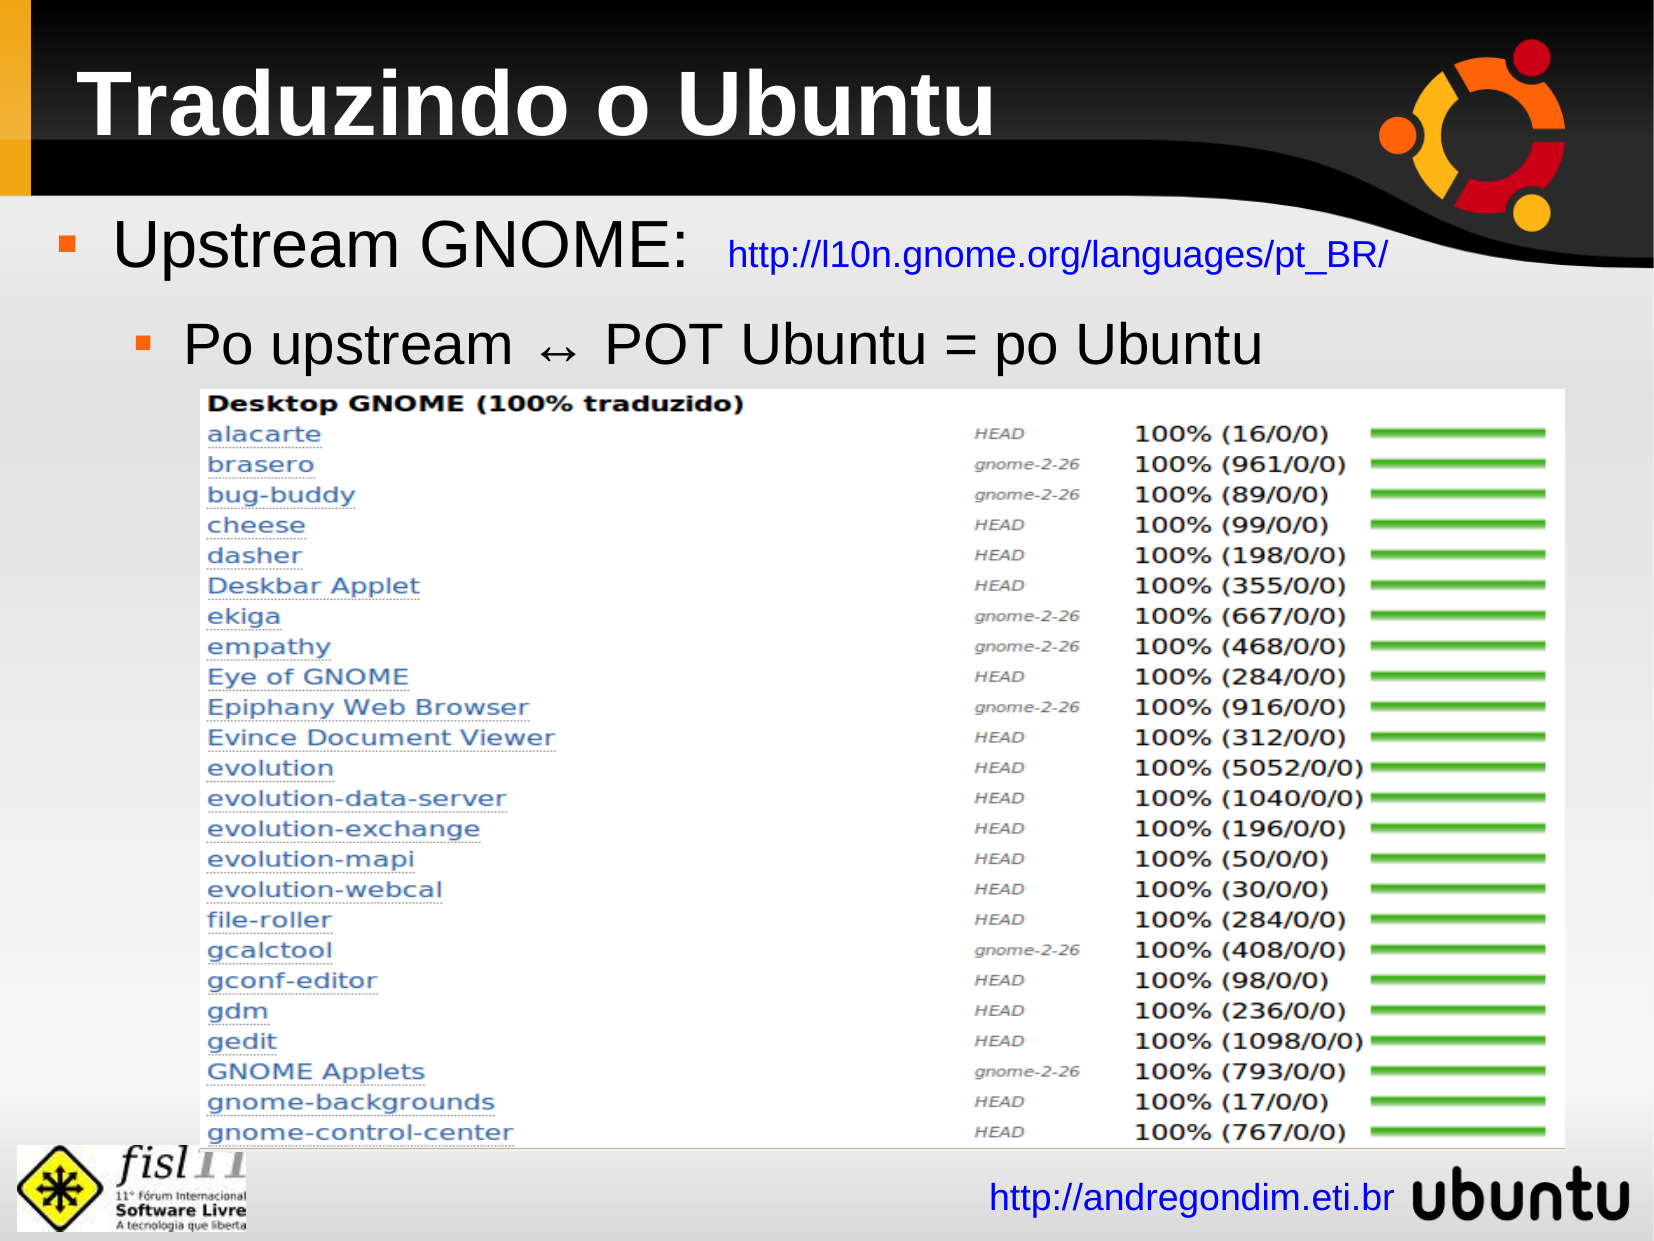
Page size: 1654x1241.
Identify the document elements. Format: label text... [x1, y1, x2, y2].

title Traduzindo o Ubuntu [76, 0, 1565, 208]
list Upstream GNOME: http://l10n.gnome.org/languages/pt_BR/ Po upstream ↔ POT Ubuntu = po Ubuntu [41, 207, 1530, 466]
picture [0, 0, 1654, 1241]
